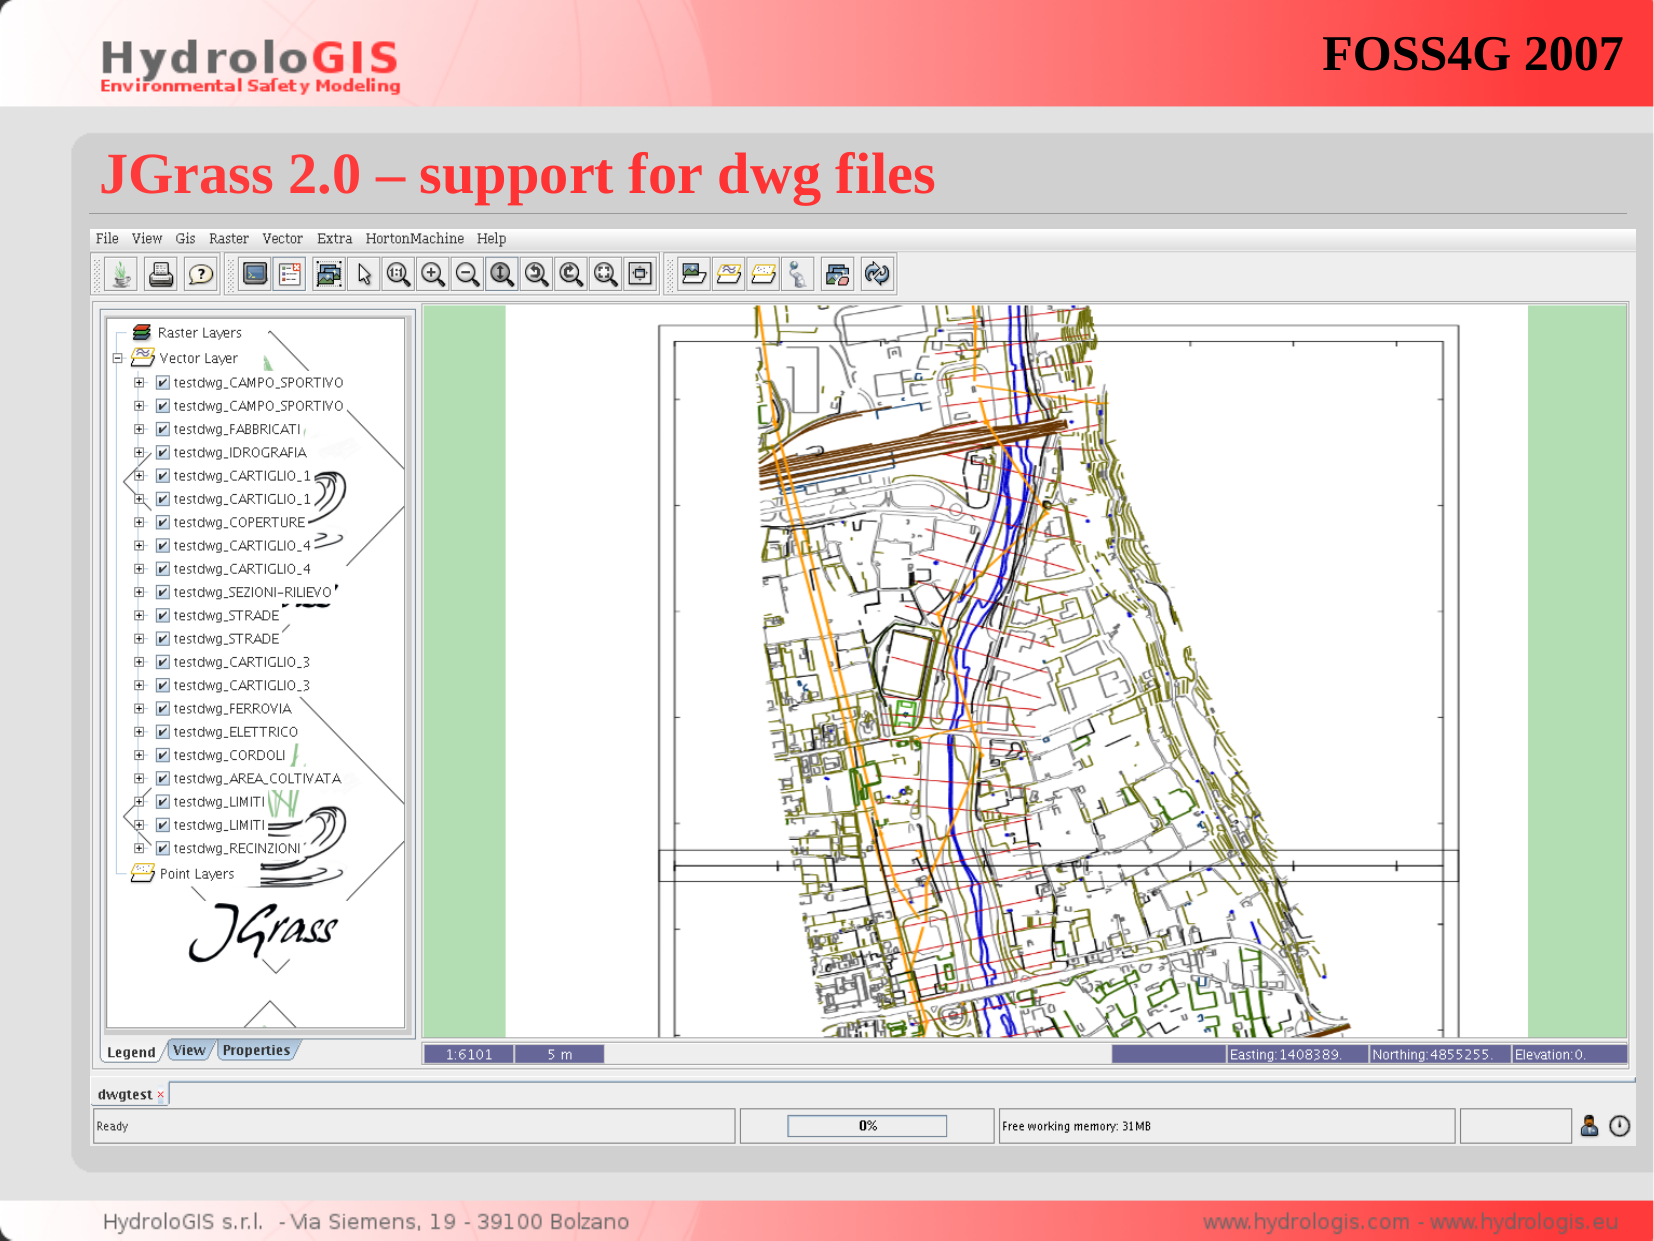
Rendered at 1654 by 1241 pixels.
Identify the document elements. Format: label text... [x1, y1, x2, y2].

title JGrass 2.0 – support for dwg files [99, 134, 1636, 214]
picture [0, 0, 1654, 1241]
